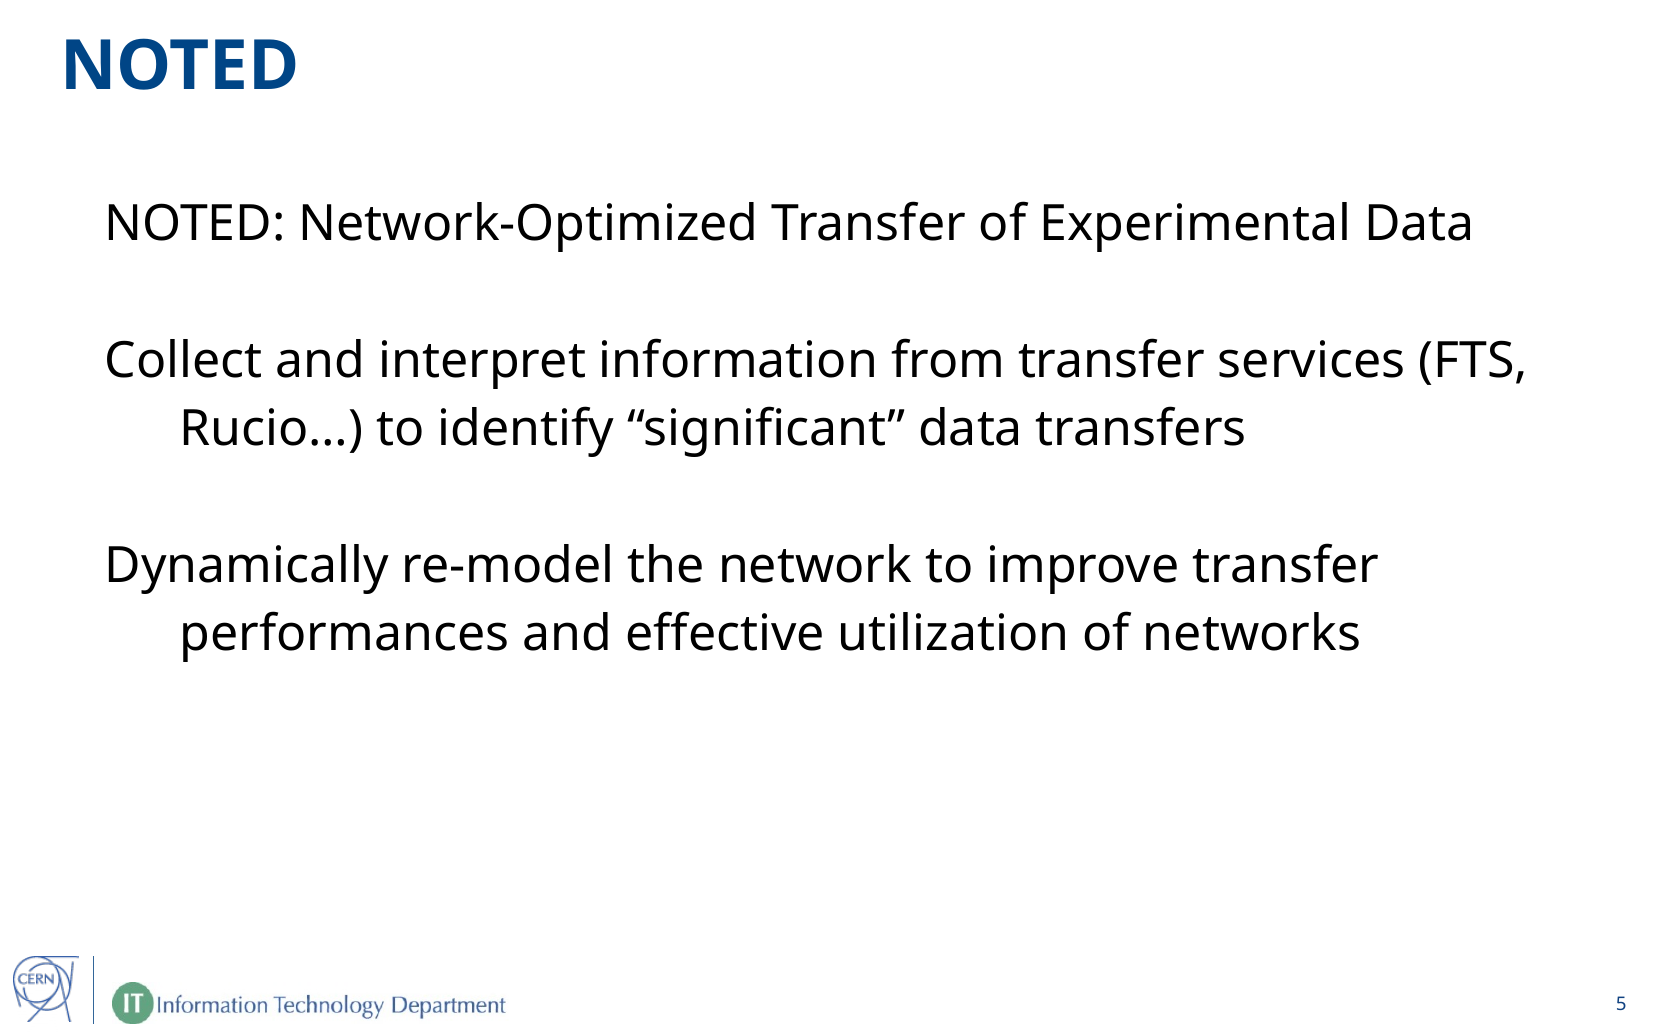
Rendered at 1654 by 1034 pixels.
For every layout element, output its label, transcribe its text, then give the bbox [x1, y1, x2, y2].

picture [13, 956, 79, 1032]
picture [112, 982, 755, 1024]
title NOTED [60, 0, 1528, 138]
text_box NOTED: Network-Optimized Transfer of Experimental Data Collect and interpret information from transfer services (FTS, Rucio…) to identify “significant” data transfers Dynamically re-model the network to improve transfer performances and effective utilization of networks [90, 180, 1549, 810]
